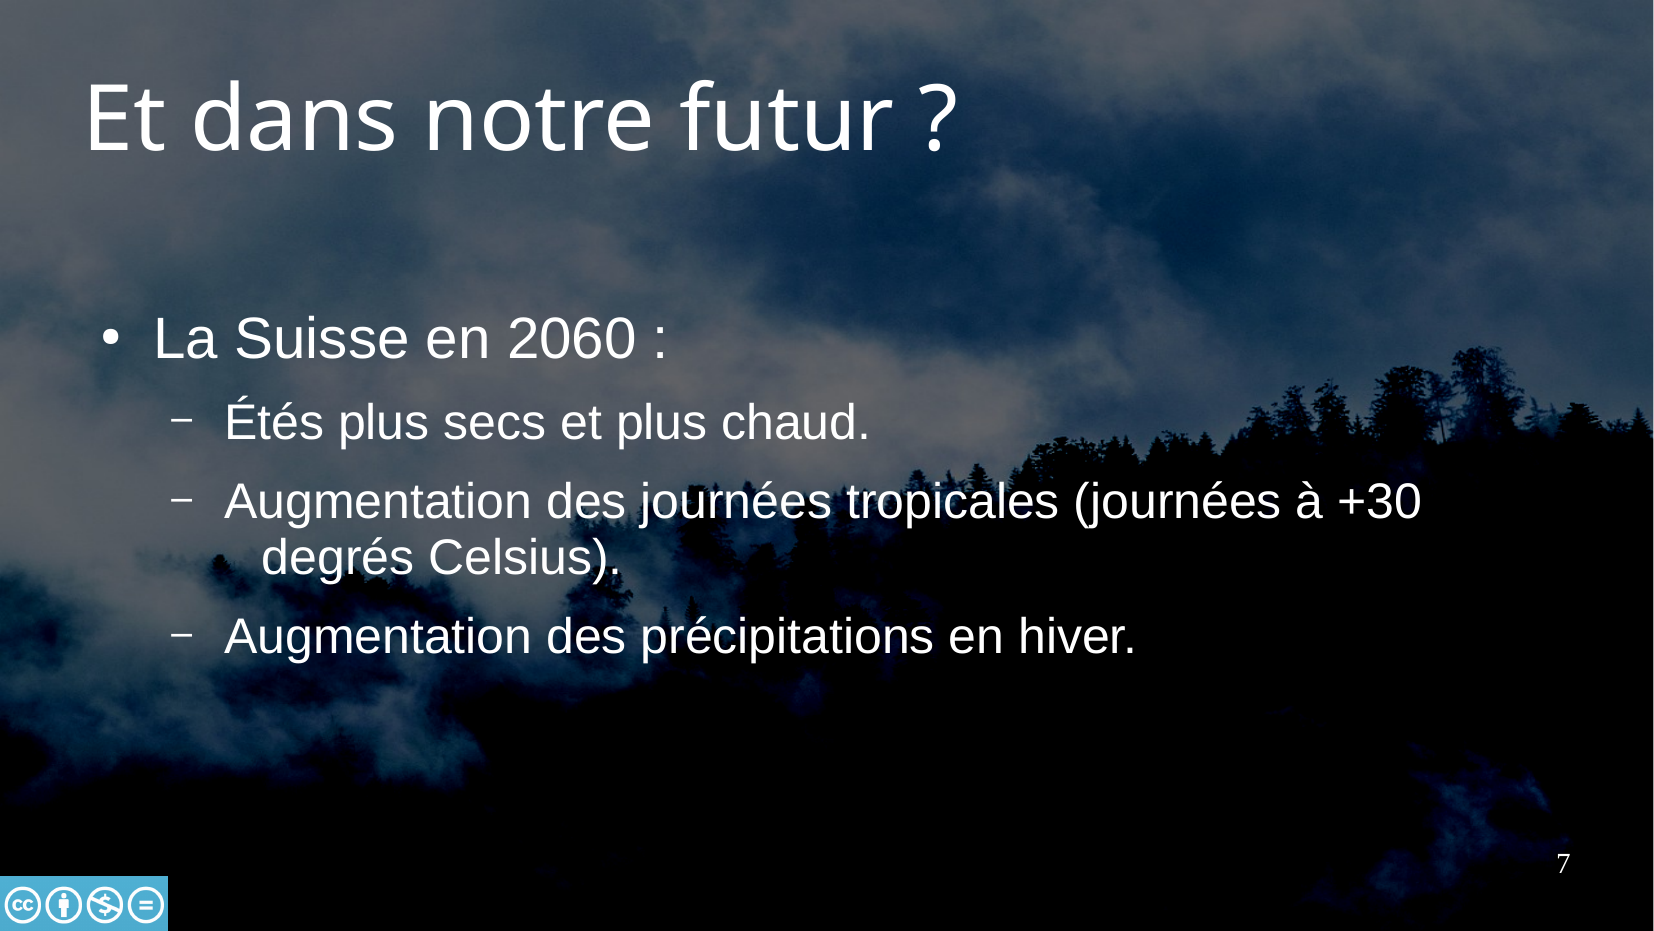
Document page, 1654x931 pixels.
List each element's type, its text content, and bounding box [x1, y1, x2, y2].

picture [0, 876, 168, 931]
title Et dans notre futur ? [82, 37, 1571, 193]
list La Suisse en 2060 : Étés plus secs et plus chaud. Augmentation des journées tropicales (journées à +30 degrés Celsius). Augmentation des précipitations en hiver. [82, 217, 1571, 758]
